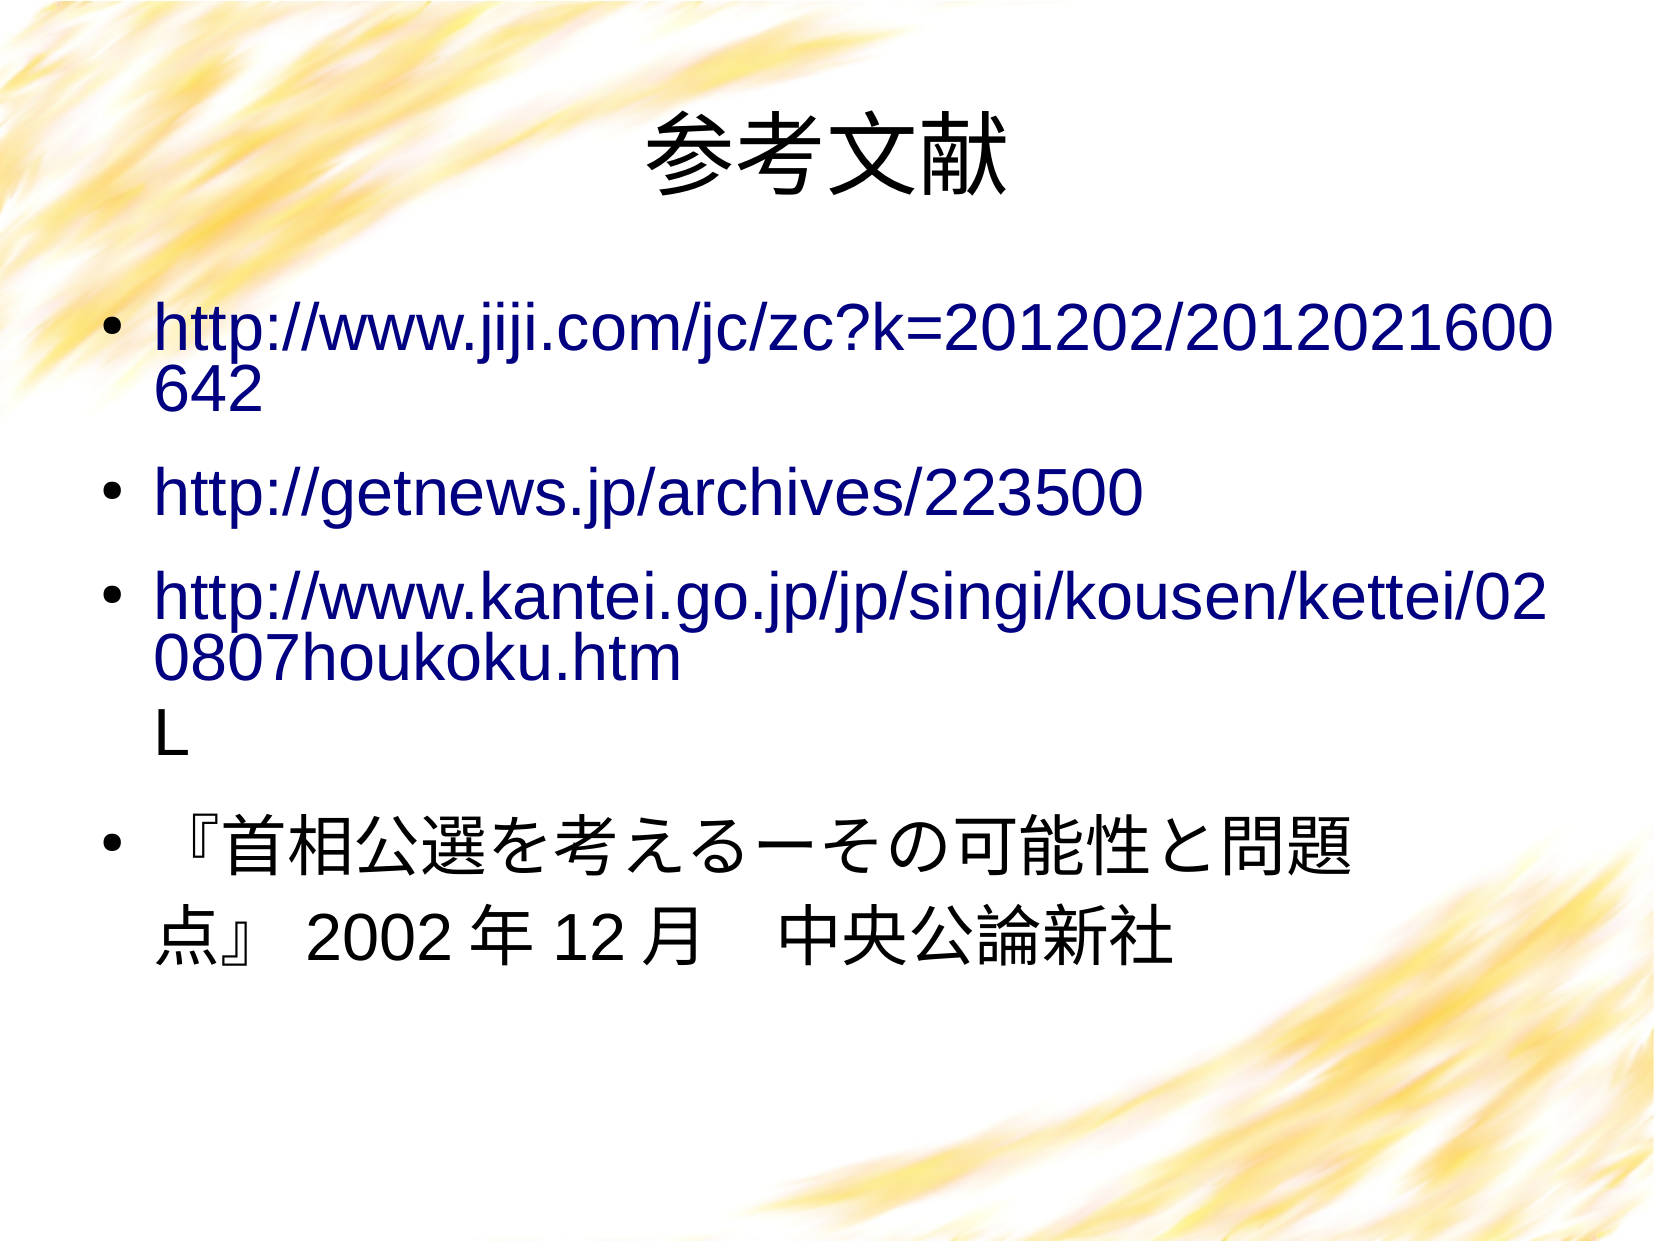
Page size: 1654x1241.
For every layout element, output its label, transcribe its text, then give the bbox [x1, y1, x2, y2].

list http://www.jiji.com/jc/zc?k=201202/2012021600642 http://getnews.jp/archives/223500 http://www.kantei.go.jp/jp/singi/kousen/kettei/020807houkoku.htmL 『首相公選を考えるーその可能性と問題点』2002年12月 中央公論新社 [82, 290, 1571, 1094]
title 参考文献 [82, 56, 1571, 250]
picture [0, 0, 1654, 1241]
